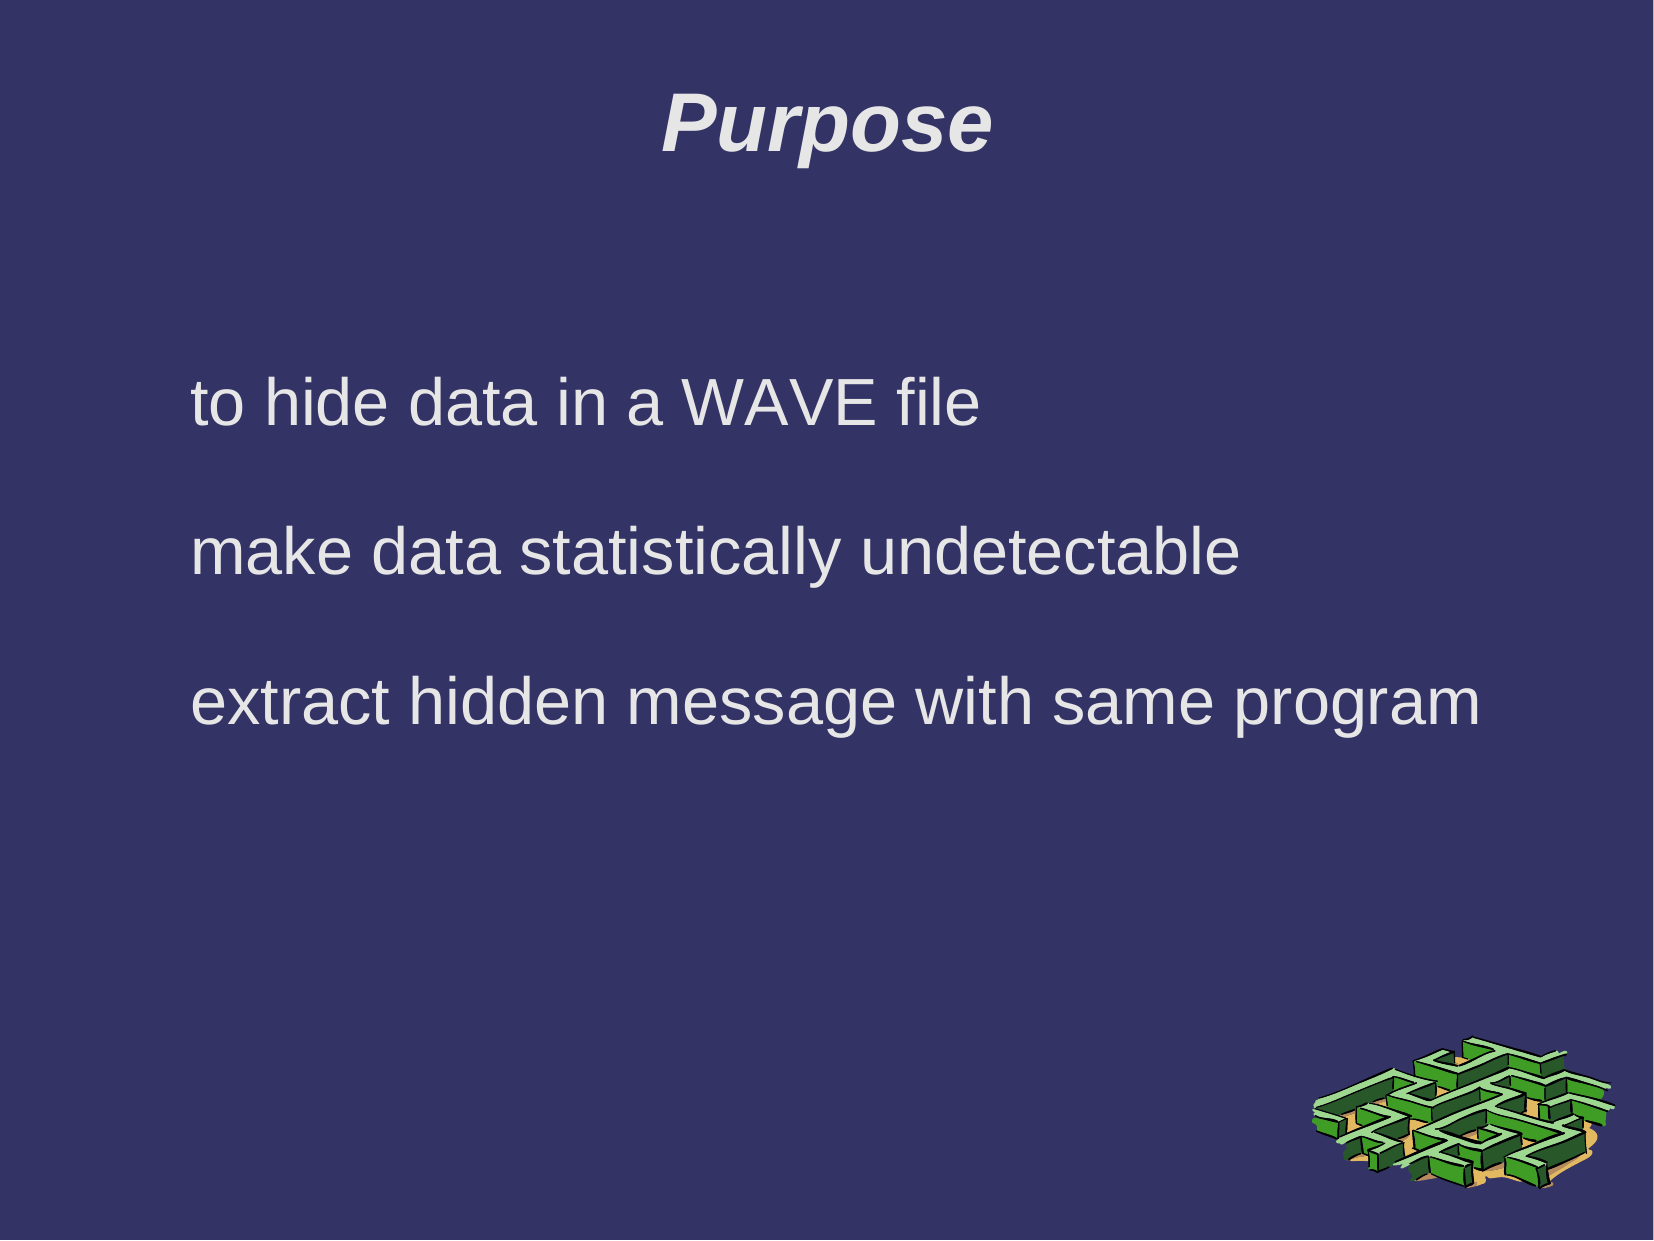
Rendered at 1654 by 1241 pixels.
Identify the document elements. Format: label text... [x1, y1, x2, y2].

list to hide data in a WAVE file make data statistically undetectable extract hidden message with same program [178, 364, 1570, 1147]
title Purpose [121, 19, 1534, 227]
